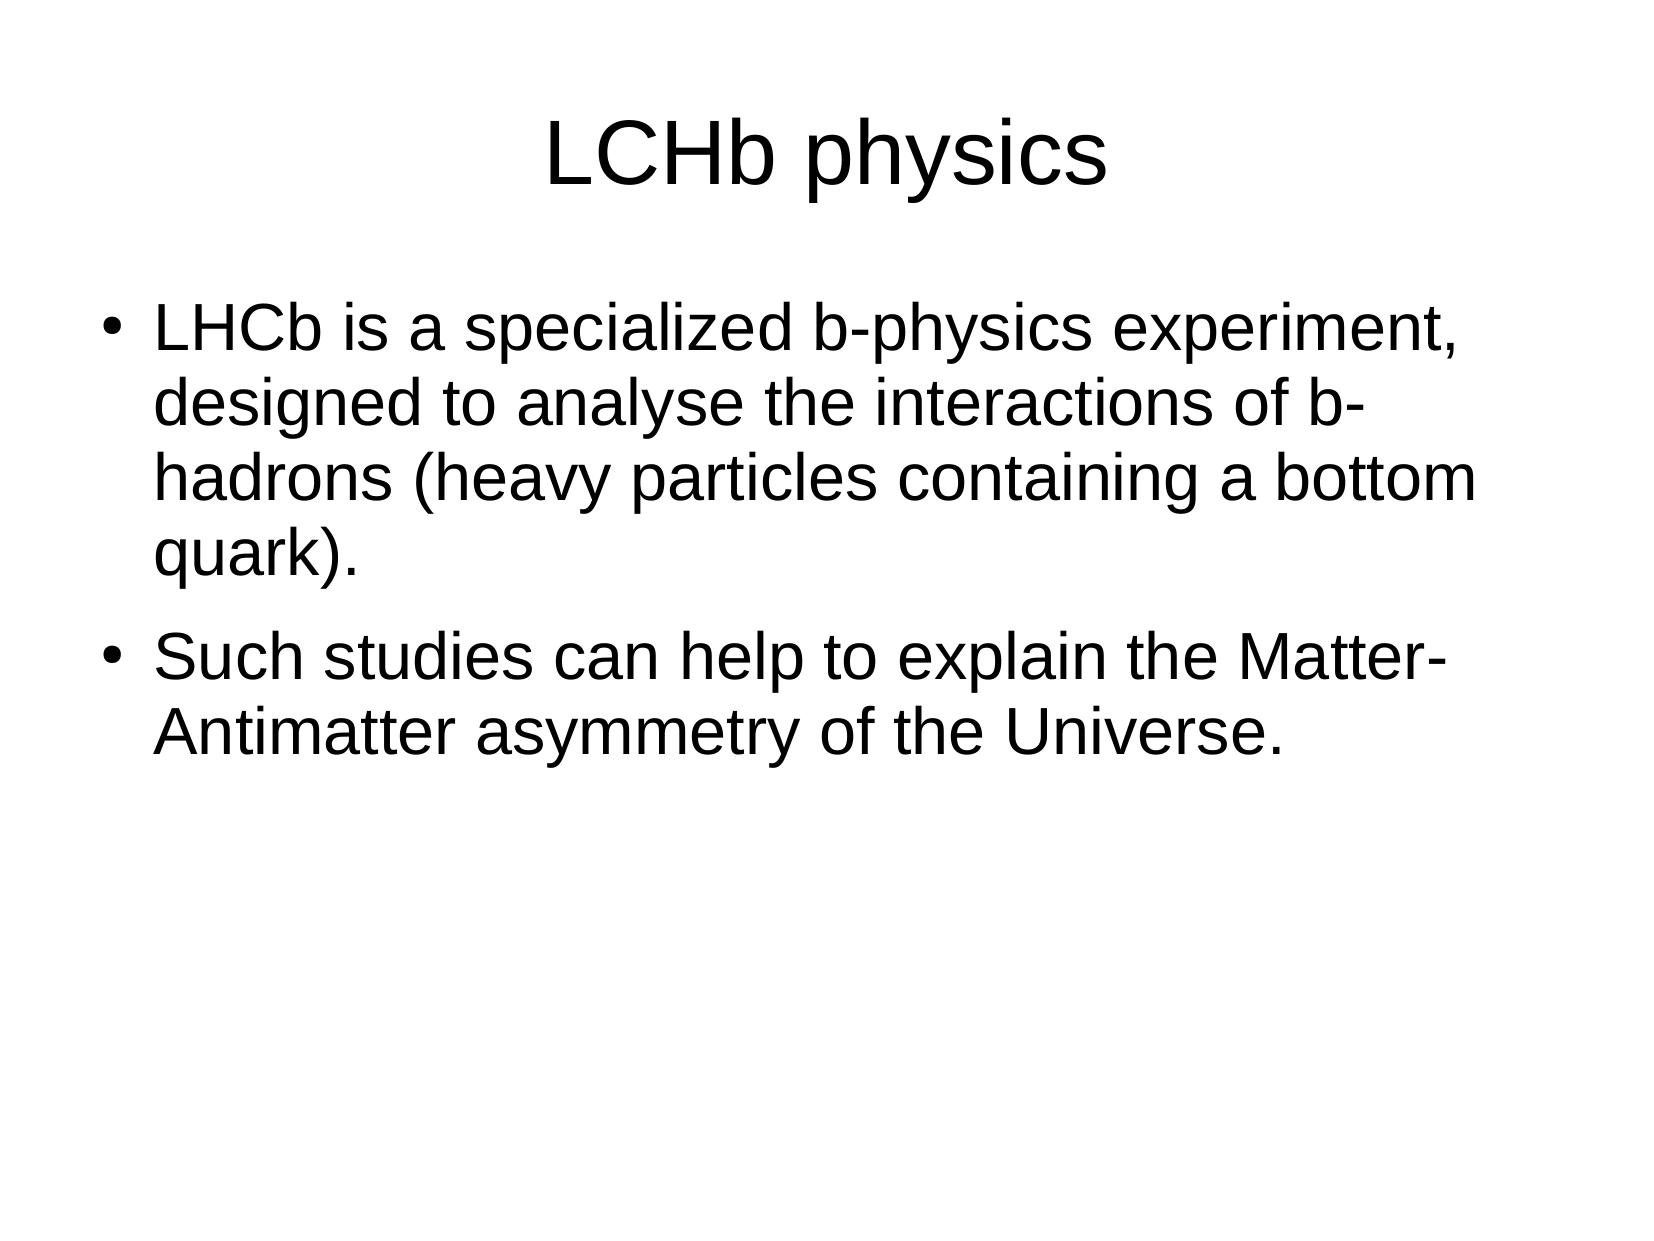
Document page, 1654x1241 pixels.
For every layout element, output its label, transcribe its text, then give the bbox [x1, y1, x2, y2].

title LCHb physics [82, 49, 1571, 257]
list LHCb is a specialized b-physics experiment, designed to analyse the interactions of b-hadrons (heavy particles containing a bottom quark). Such studies can help to explain the Matter-Antimatter asymmetry of the Universe. [82, 290, 1571, 1010]
